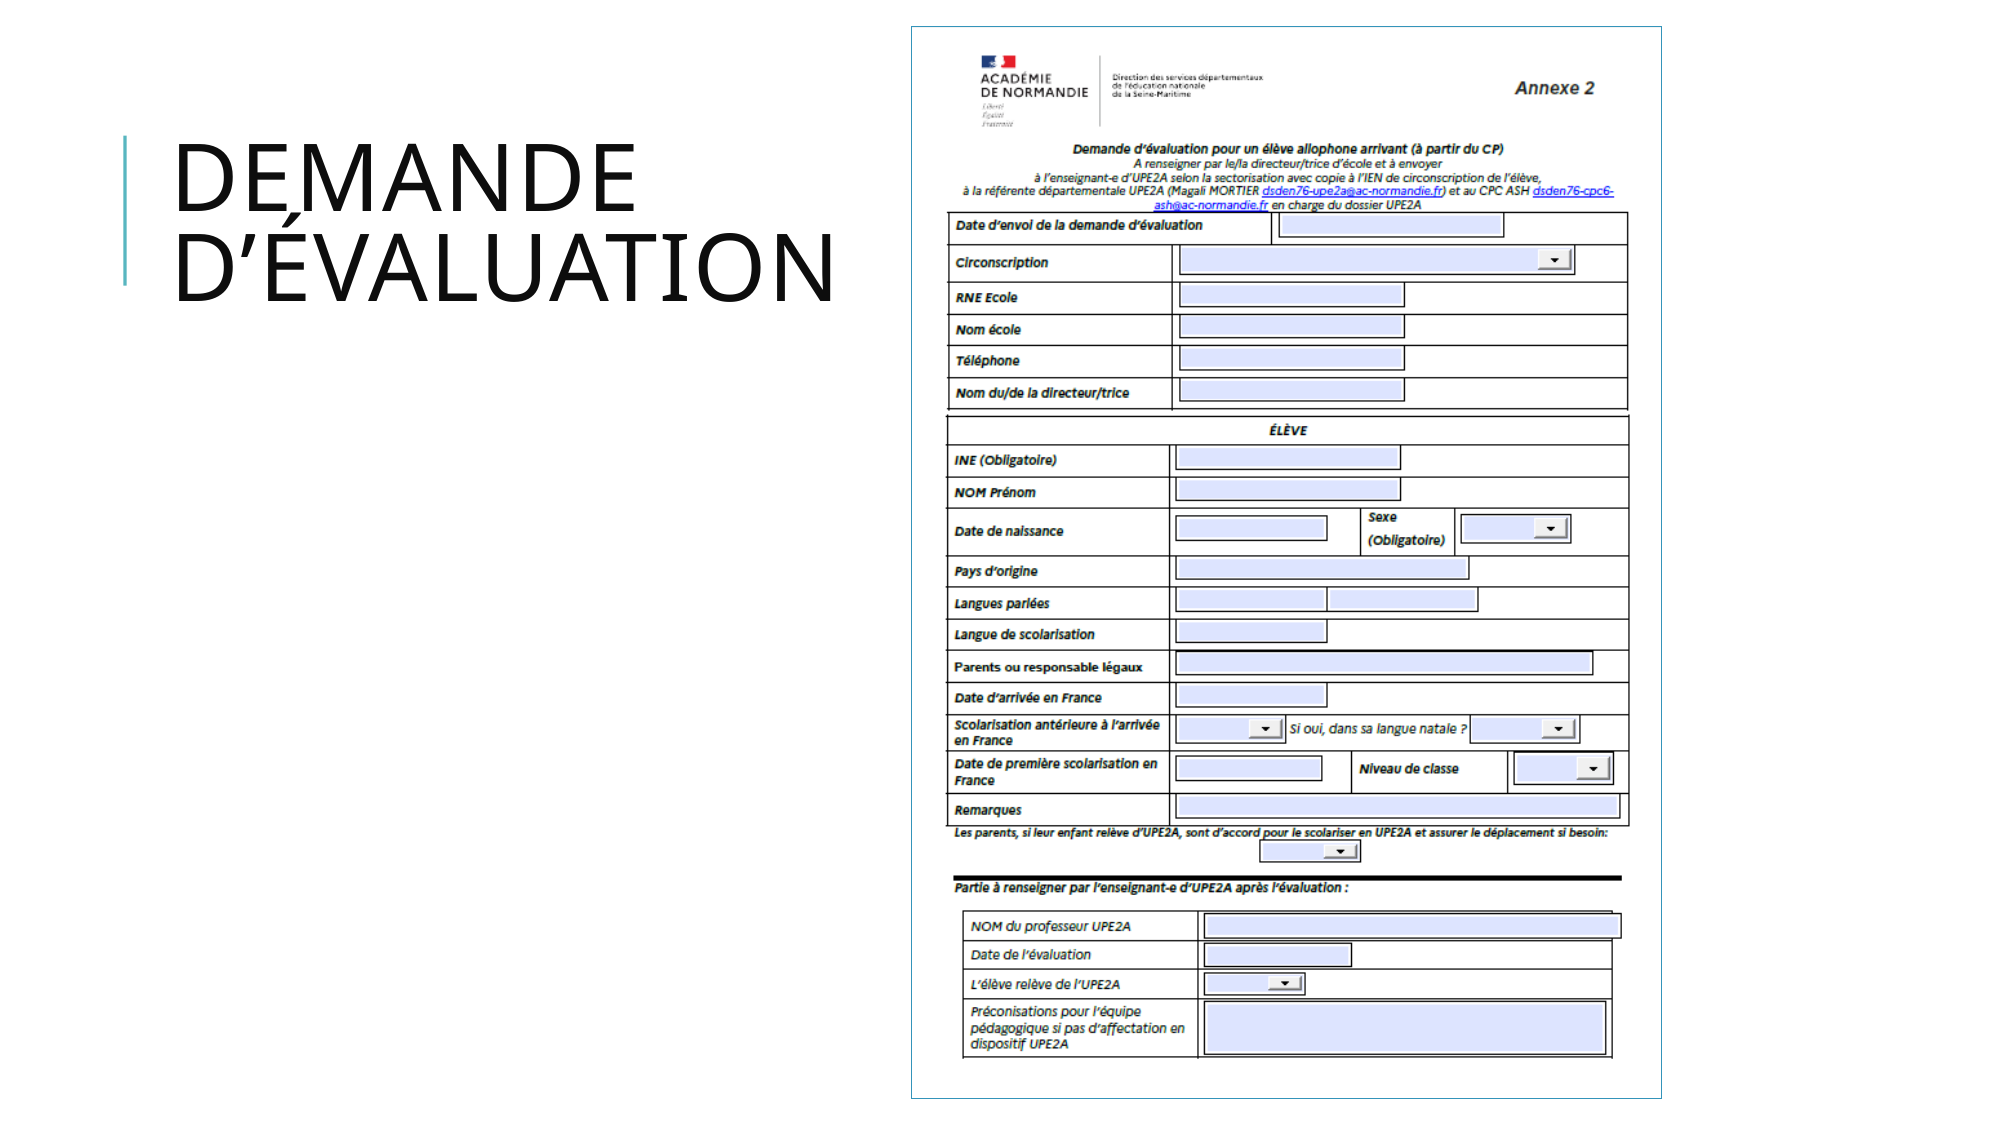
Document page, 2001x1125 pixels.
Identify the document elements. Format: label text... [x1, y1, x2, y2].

picture [911, 26, 1662, 1099]
title Demande d’évaluation [155, 121, 863, 339]
